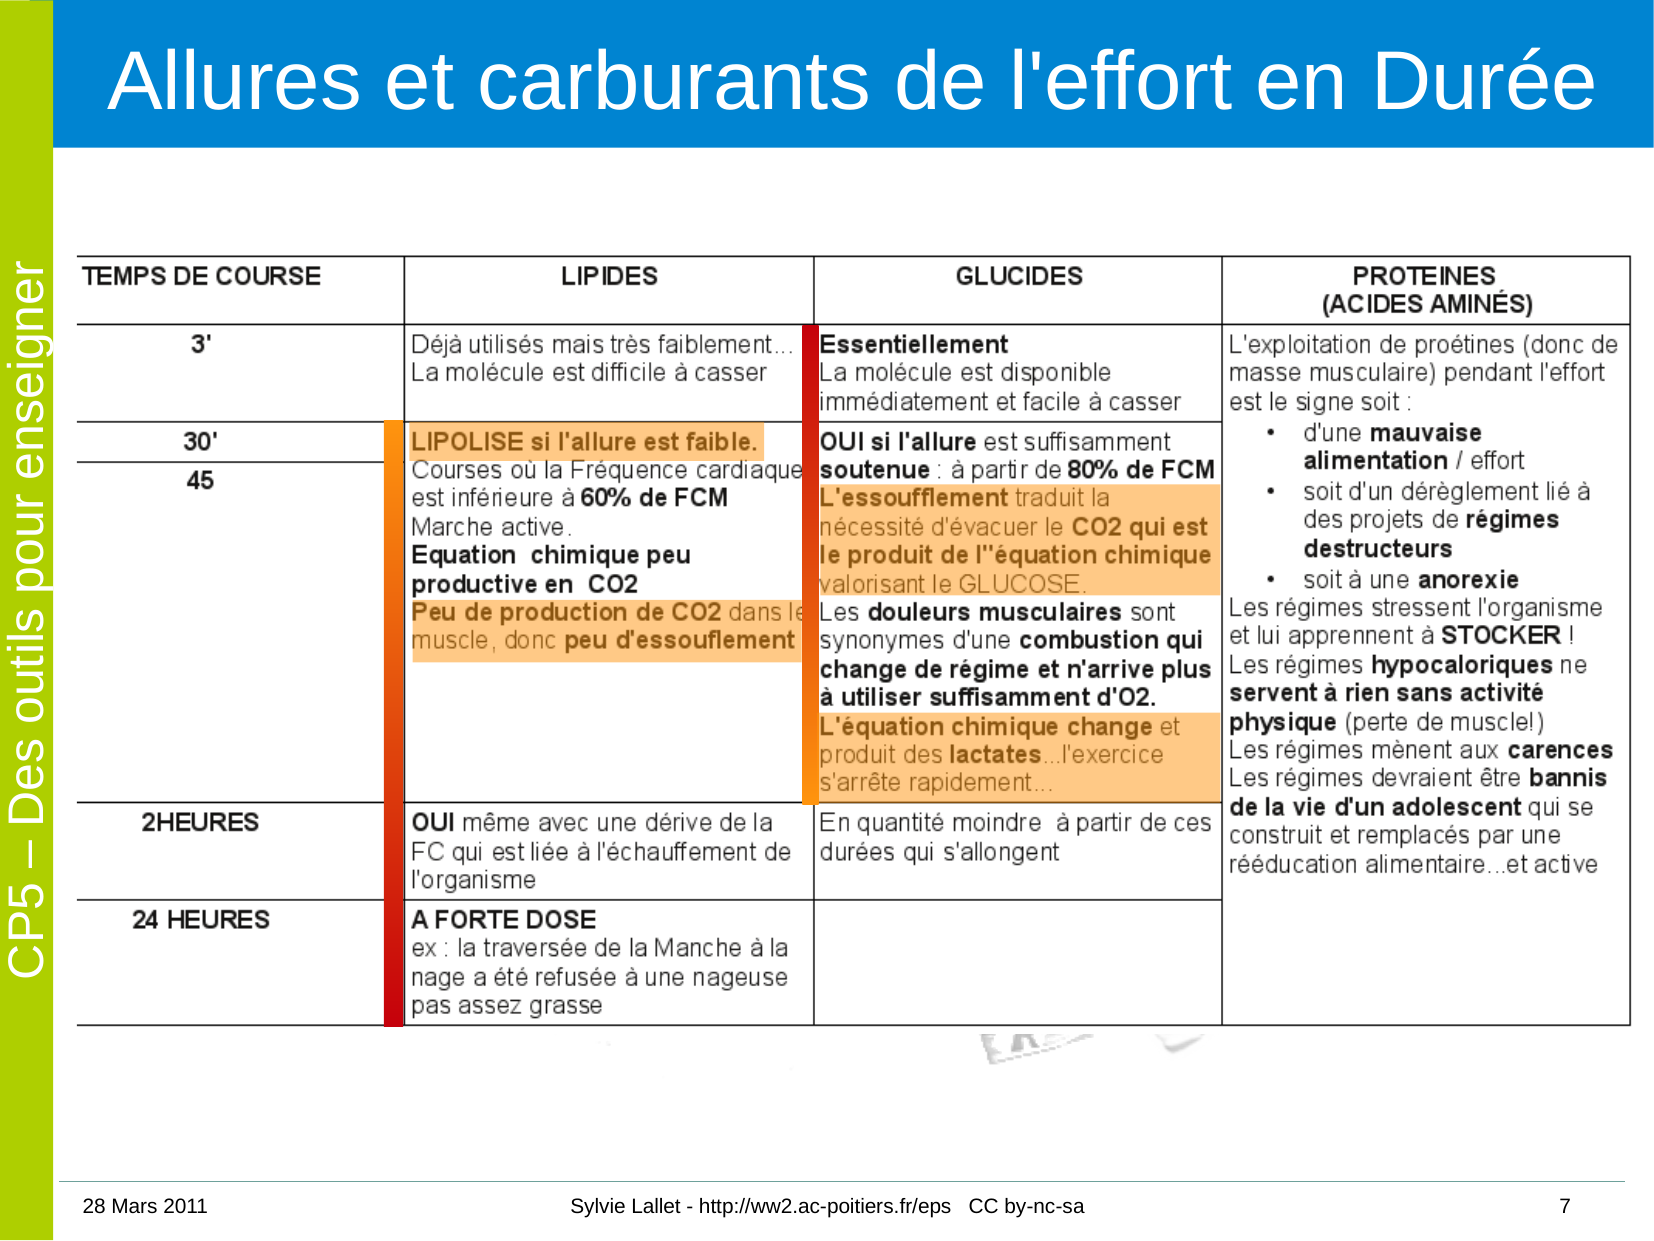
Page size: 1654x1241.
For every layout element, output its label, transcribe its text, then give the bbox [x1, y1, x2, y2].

text_box [412, 325, 1221, 805]
text_box [409, 421, 765, 461]
text_box [820, 484, 1221, 596]
text_box [383, 420, 404, 1027]
picture [76, 245, 1642, 1034]
title Allures et carburants de l'effort en Durée [82, 21, 1625, 141]
